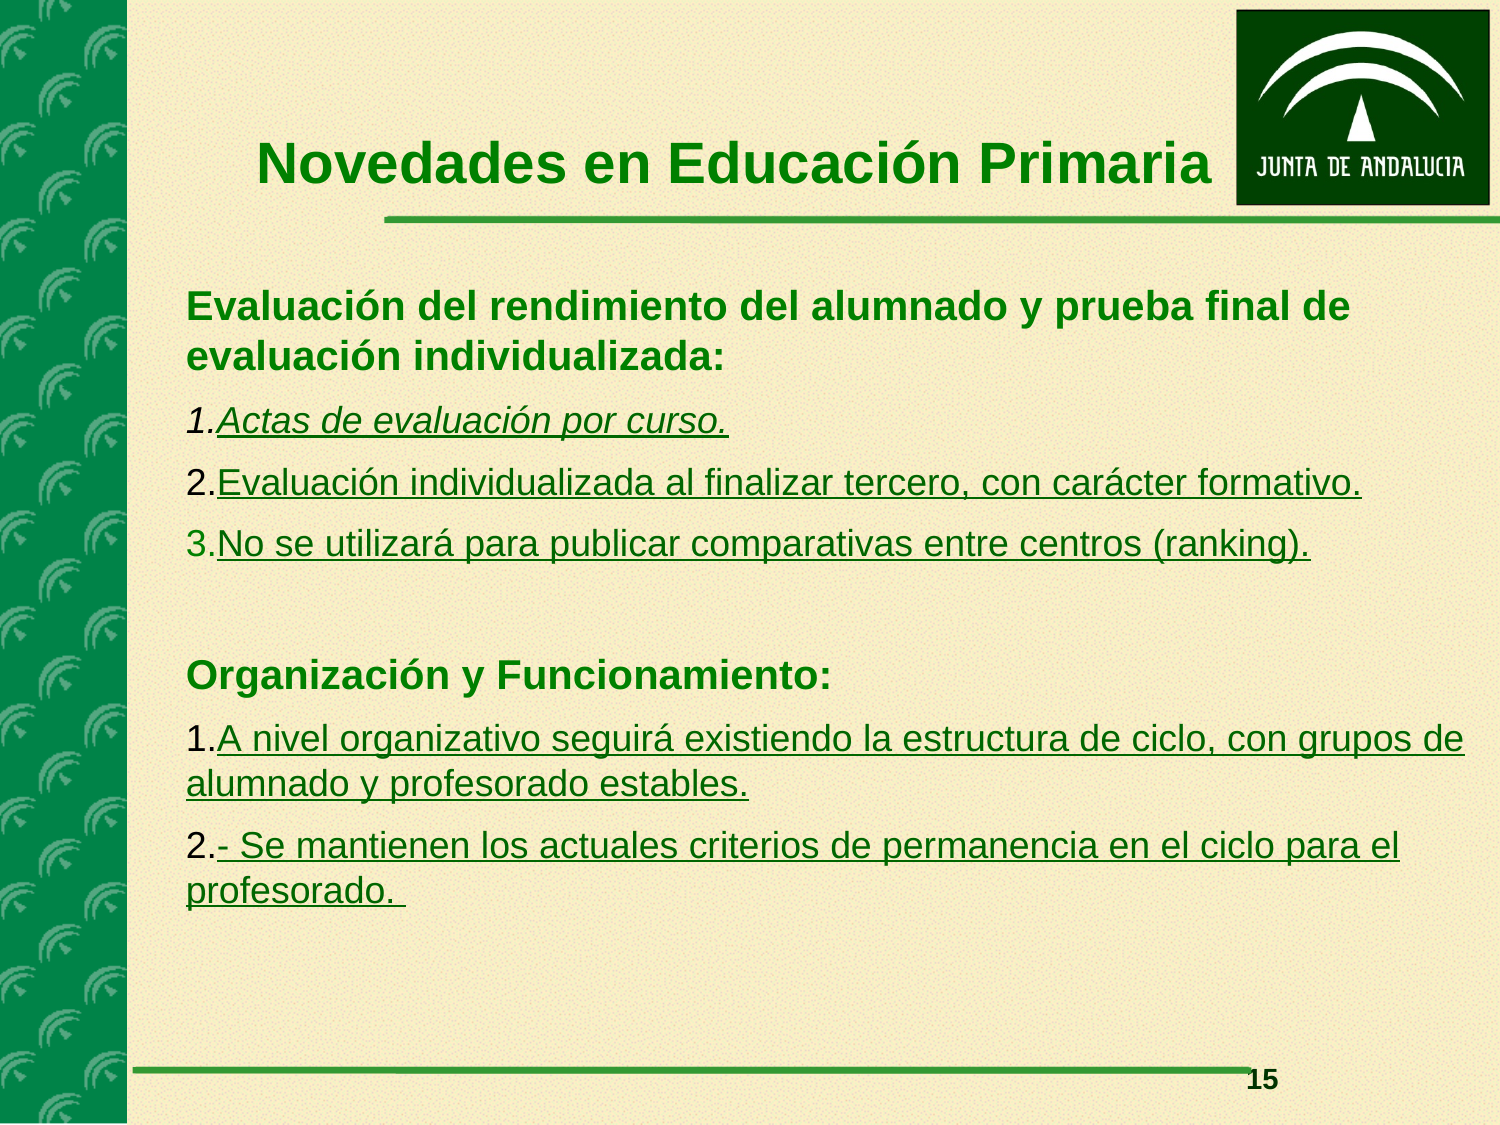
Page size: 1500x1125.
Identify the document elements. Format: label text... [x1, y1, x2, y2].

text_box Novedades en Educación Primaria [242, 42, 1267, 271]
text_box <número> [1074, 1024, 1451, 1103]
picture [0, 0, 1500, 1125]
text_box Evaluación del rendimiento del alumnado y prueba final de evaluación individualizada: Actas de evaluación por curso. Evaluación individualizada al finalizar tercero, con carácter formativo. No se utilizará para publicar comparativas entre centros (ranking). Organización y Funcionamiento: A nivel organizativo seguirá existiendo la estructura de ciclo, con grupos de alumnado y profesorado estables. - Se mantienen los actuales criterios de permanencia en el ciclo para el profesorado. [171, 271, 1488, 941]
